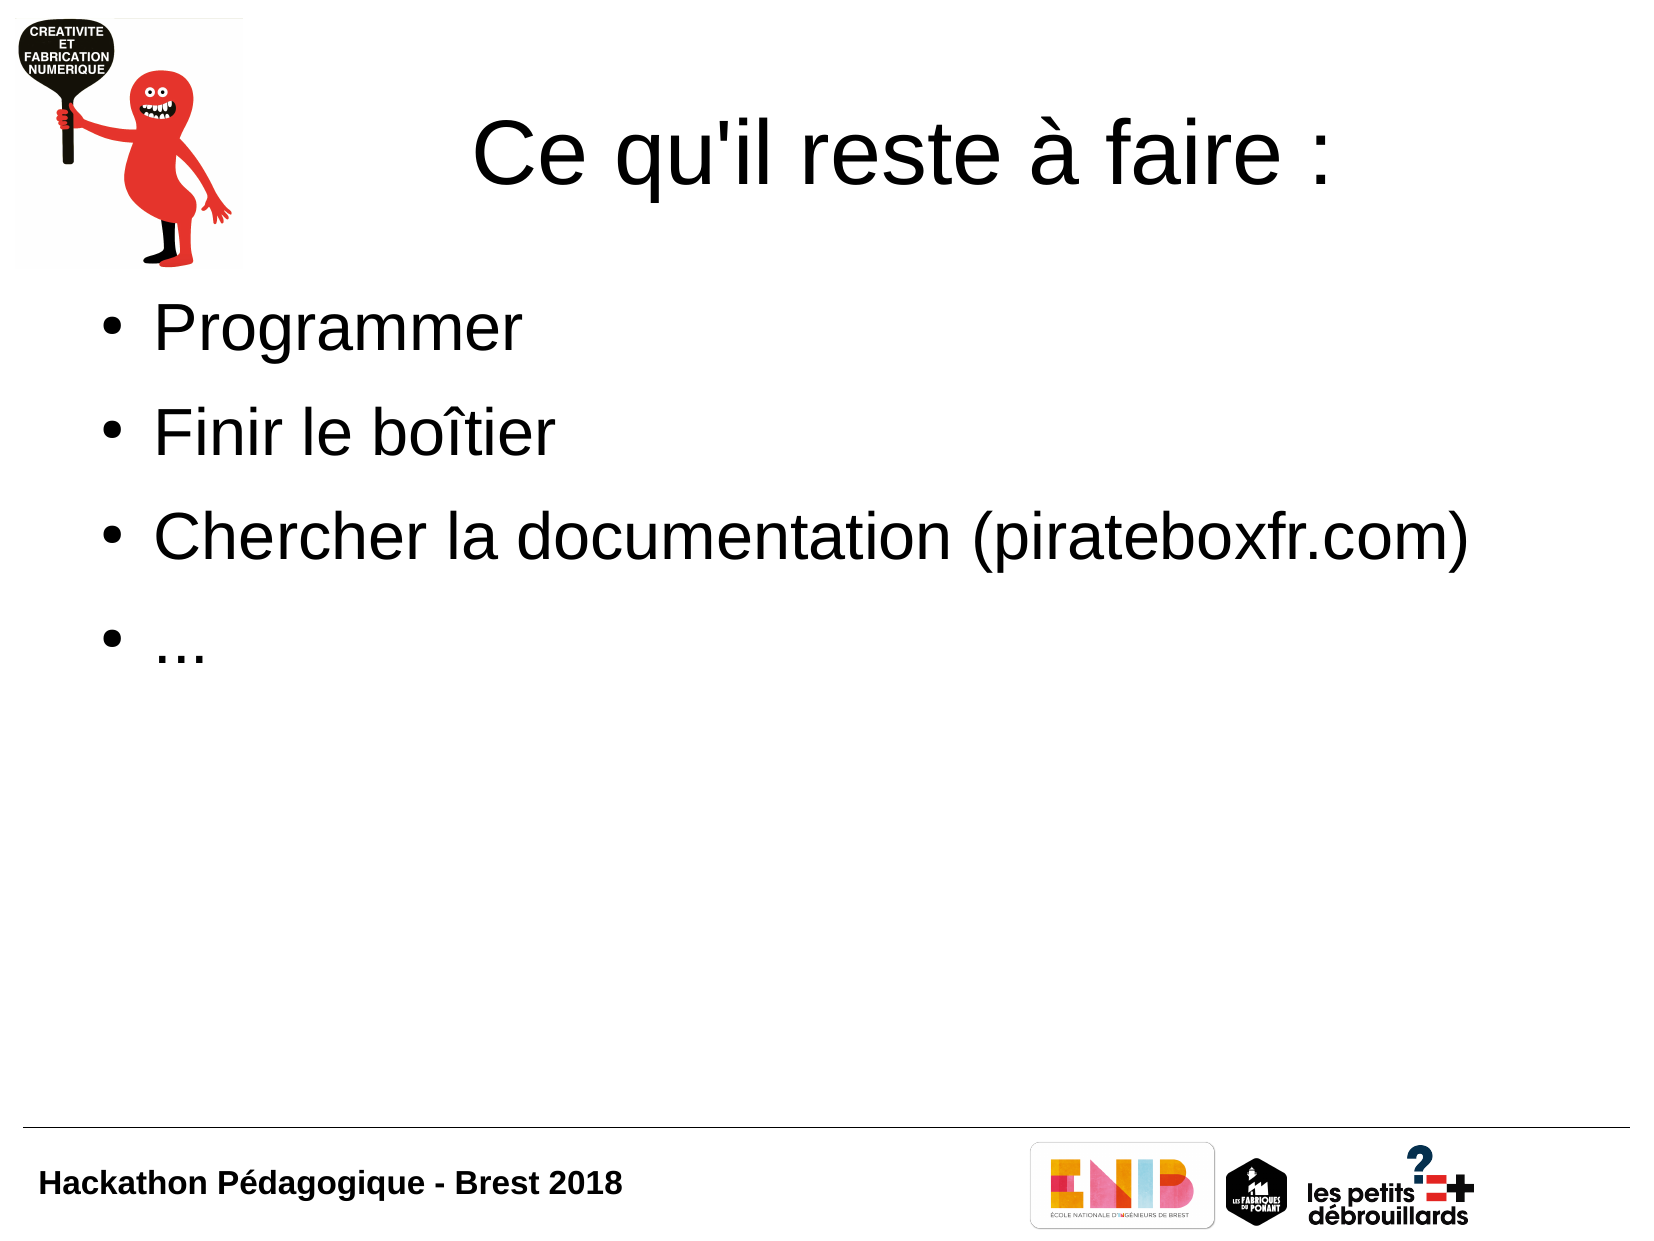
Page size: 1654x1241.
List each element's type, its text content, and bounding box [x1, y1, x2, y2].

picture [1015, 1127, 1287, 1241]
title Ce qu'il reste à faire : [236, 49, 1571, 257]
picture [15, 18, 243, 269]
list Programmer Finir le boîtier Chercher la documentation (pirateboxfr.com) ... [82, 290, 1571, 1109]
picture [1308, 1145, 1474, 1225]
text_box Hackathon Pédagogique - Brest 2018 [23, 1157, 945, 1210]
